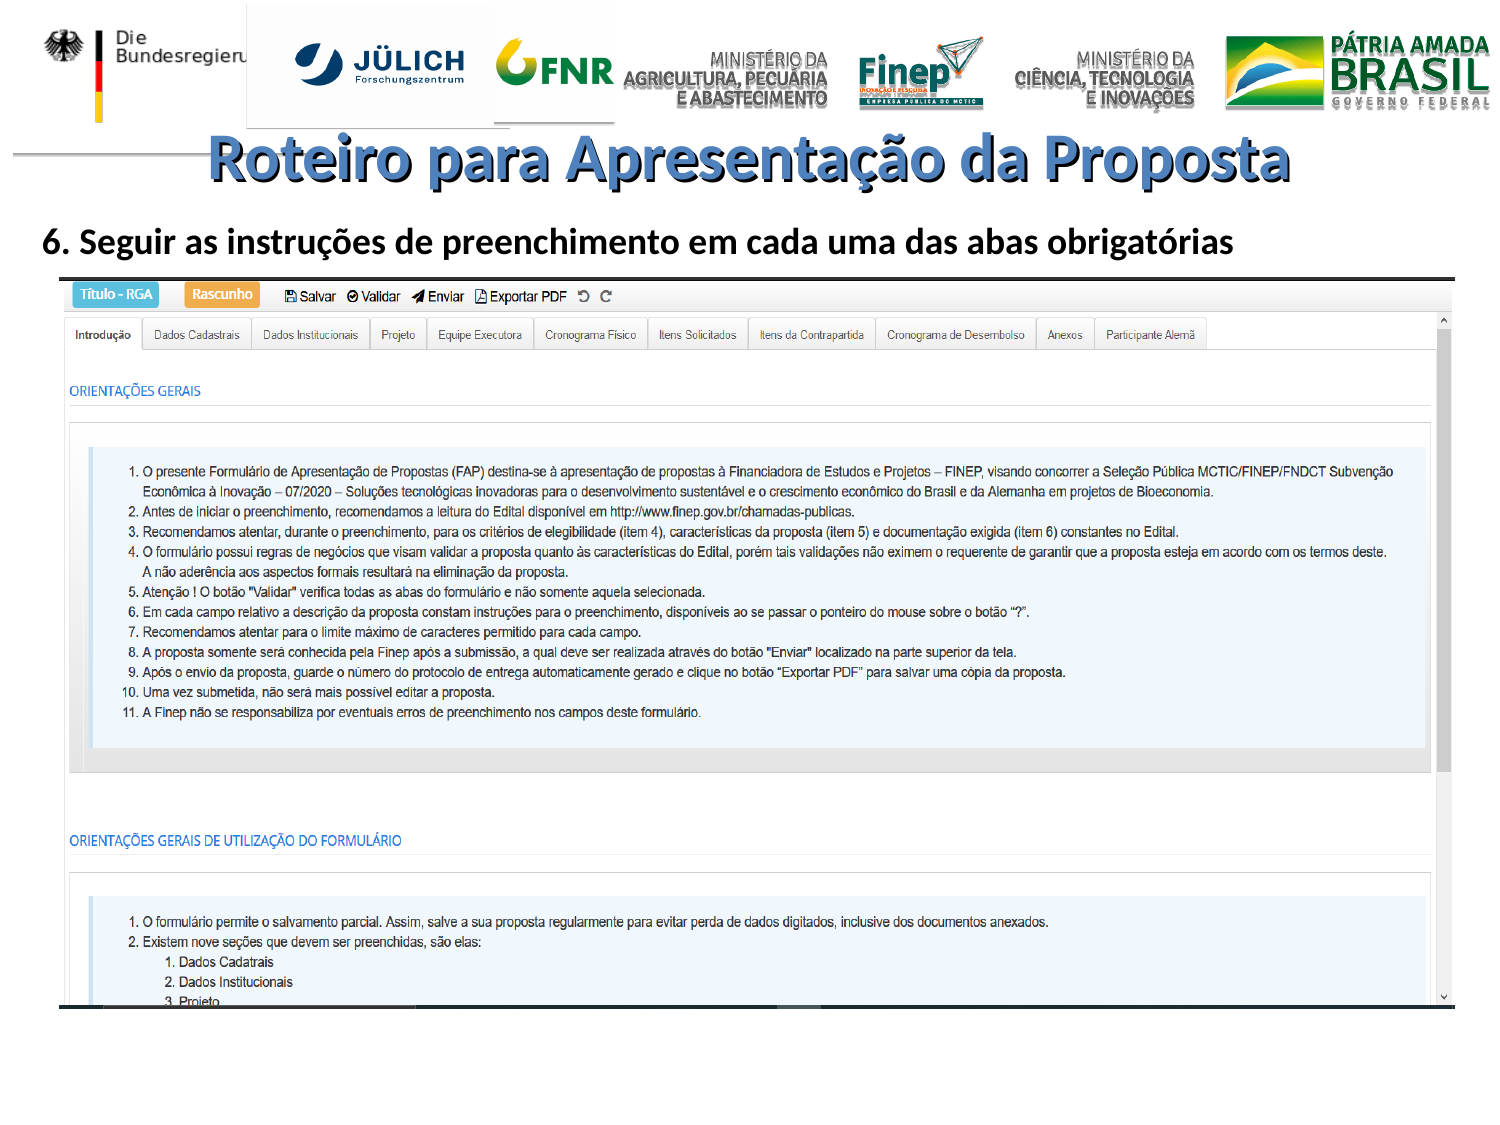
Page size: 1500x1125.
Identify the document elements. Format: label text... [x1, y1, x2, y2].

text_box 6. Seguir as instruções de preenchimento em cada uma das abas obrigatórias [27, 209, 1455, 269]
picture [13, 0, 1500, 105]
text_box Roteiro para Apresentação da Proposta [0, 105, 1500, 196]
picture [59, 277, 1455, 1009]
